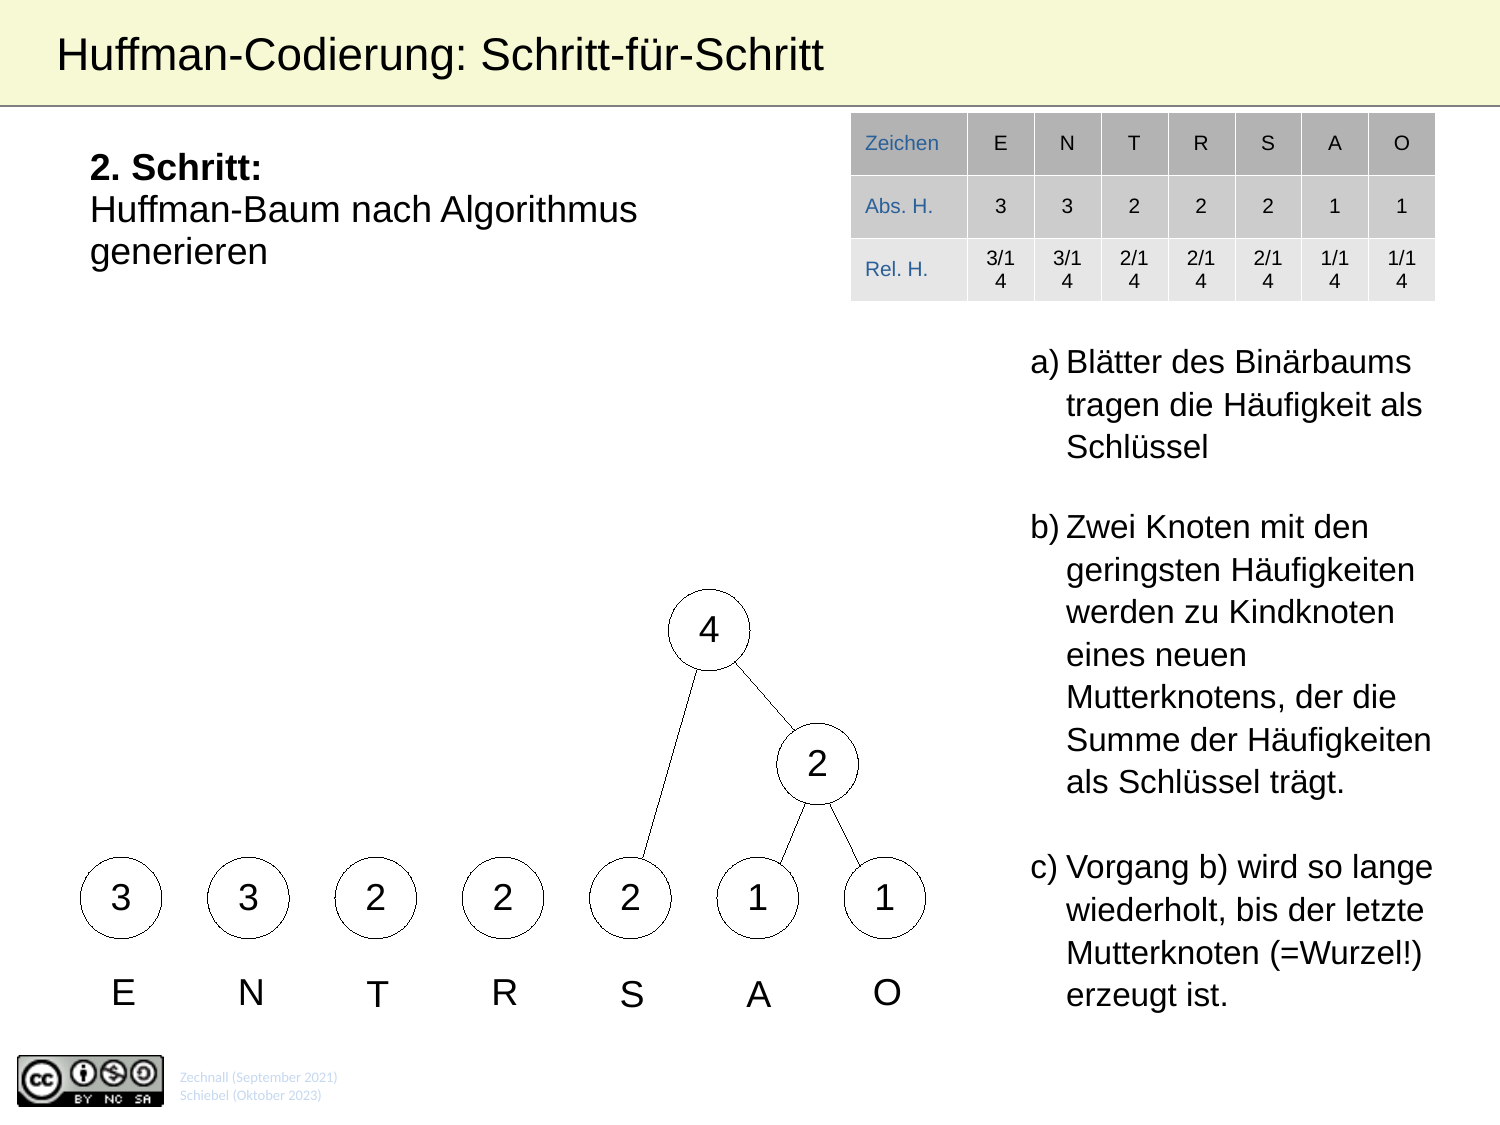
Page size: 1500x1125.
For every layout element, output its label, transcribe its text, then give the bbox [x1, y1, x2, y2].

table_cell 1/14 [1302, 239, 1368, 301]
text_box 2 [462, 857, 544, 939]
text_box S [604, 966, 660, 1024]
picture [17, 1055, 164, 1107]
table_cell 1/14 [1369, 239, 1435, 301]
text_box 2 [776, 723, 859, 805]
table_header A [1302, 113, 1368, 175]
table_cell 3/14 [1035, 239, 1101, 301]
table_cell 2 [1169, 176, 1235, 238]
table_cell 3 [1035, 176, 1101, 238]
text_box O [858, 964, 918, 1022]
title Huffman-Codierung: Schritt-für-Schritt [56, 6, 1013, 104]
text_box E [96, 964, 152, 1022]
text_box R [476, 964, 534, 1022]
table_cell Rel. H. [851, 239, 967, 301]
text_box 2. Schritt: Huffman-Baum nach Algorithmus generieren [75, 139, 815, 292]
text_box 3 [80, 857, 162, 939]
text_box 2 [334, 857, 417, 939]
table_cell 2 [1236, 176, 1301, 238]
table_cell 2 [1102, 176, 1168, 238]
text_box 1 [716, 857, 799, 939]
table_cell 2/14 [1236, 239, 1301, 301]
table_header T [1102, 113, 1168, 175]
table_header E [968, 113, 1034, 175]
table_header Zeichen [851, 113, 967, 175]
table_cell 2/14 [1169, 239, 1235, 301]
text_box 3 [207, 857, 290, 939]
text_box N [223, 964, 280, 1022]
table_header R [1169, 113, 1235, 175]
table_header O [1369, 113, 1435, 175]
table_cell 2/14 [1102, 239, 1168, 301]
table_cell Abs. H. [851, 176, 967, 238]
table_cell 3/14 [968, 239, 1034, 301]
table_cell 1 [1302, 176, 1368, 238]
text_box T [351, 966, 405, 1024]
table_cell 1 [1369, 176, 1435, 238]
text_box A [731, 966, 787, 1024]
text_box 2 [589, 857, 672, 939]
table_cell 3 [968, 176, 1034, 238]
text_box Blätter des Binärbaums tragen die Häufigkeit als Schlüssel Zwei Knoten mit den geringsten Häufigkeiten werden zu Kindknoten eines neuen Mutterknotens, der die Summe der Häufigkeiten als Schlüssel trägt. Vorgang b) wird so lange wiederholt, bis der letzte Mutterknoten (=Wurzel!) erzeugt ist. [980, 330, 1490, 1046]
table_header N [1035, 113, 1101, 175]
text_box 4 [668, 589, 751, 671]
table_header S [1236, 113, 1301, 175]
text_box 1 [844, 857, 926, 939]
